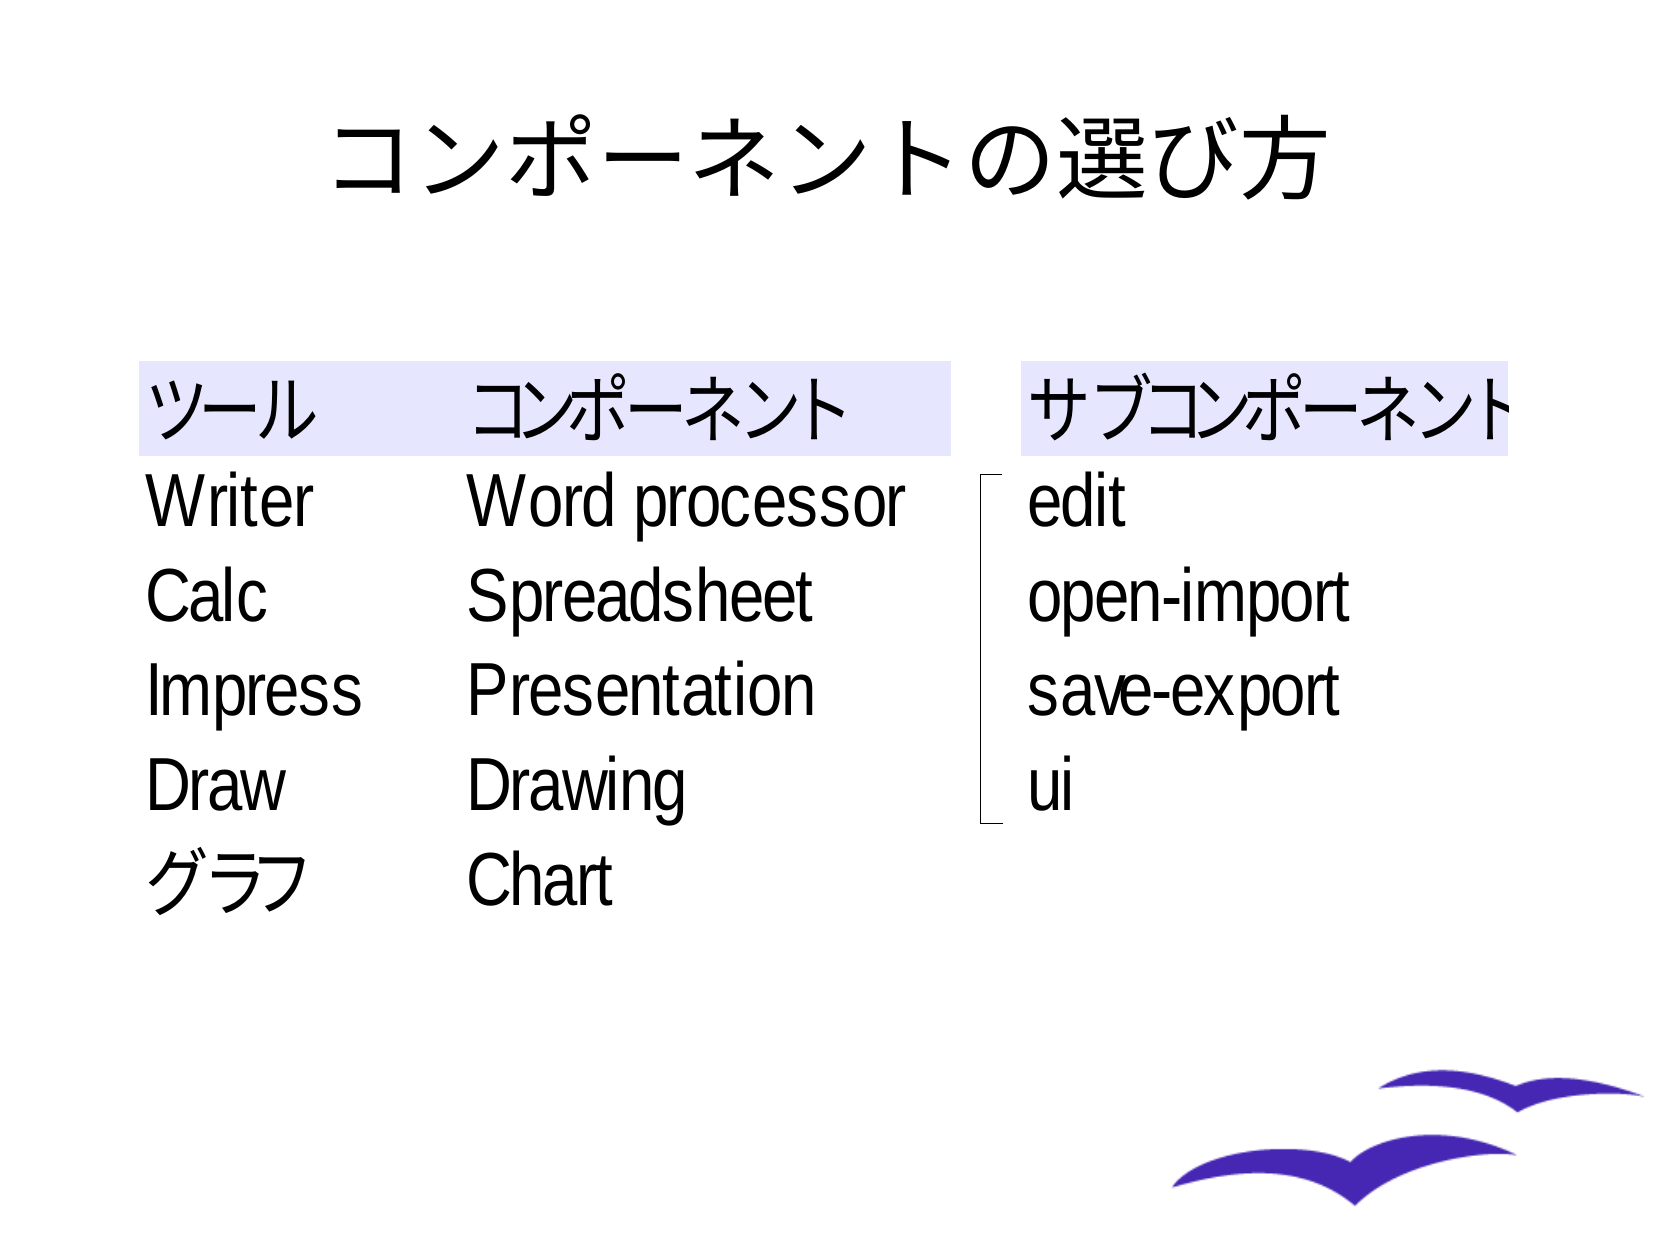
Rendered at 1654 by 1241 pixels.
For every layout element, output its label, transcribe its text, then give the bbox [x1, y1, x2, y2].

title コンポーネントの選び方 [82, 49, 1571, 257]
chart [139, 360, 1515, 938]
picture [1167, 1062, 1654, 1211]
